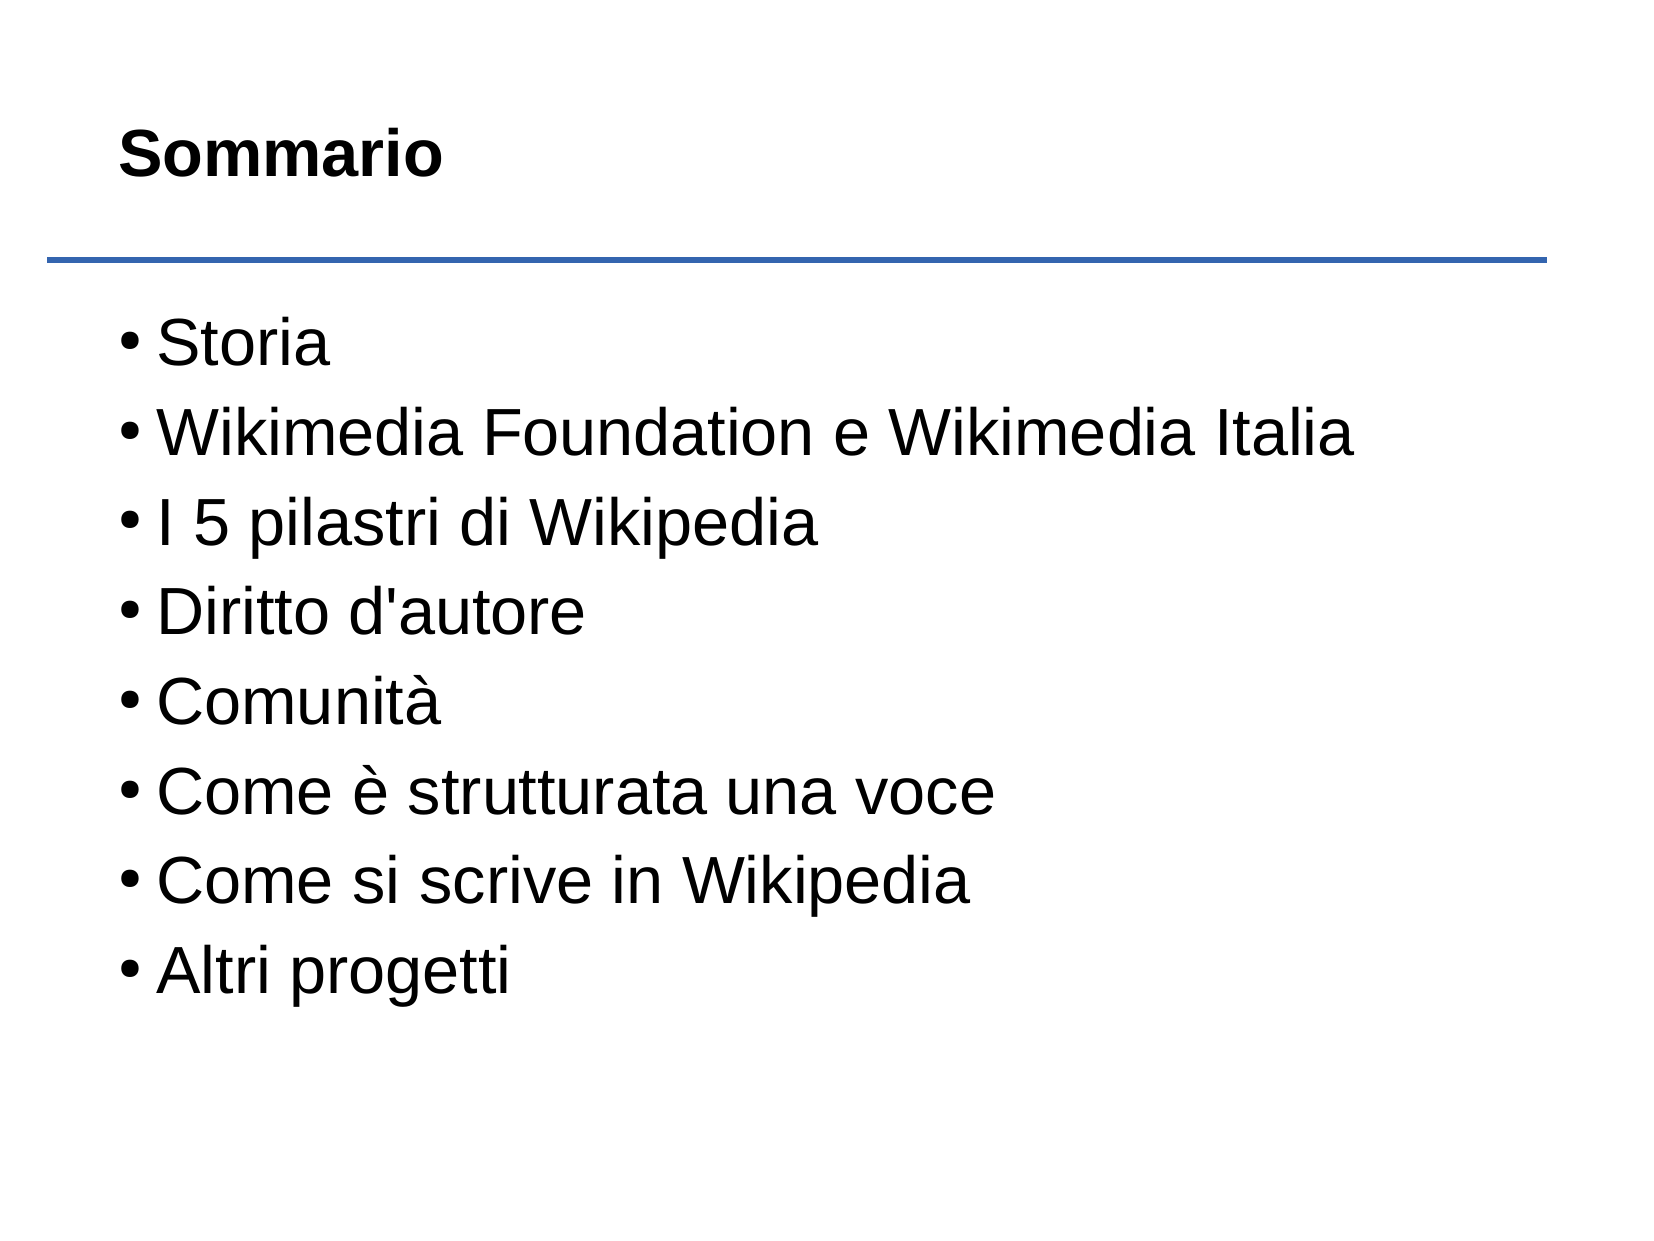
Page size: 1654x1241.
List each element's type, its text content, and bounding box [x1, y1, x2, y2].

title Sommario [118, 49, 1571, 257]
subtitle Storia Wikimedia Foundation e Wikimedia Italia I 5 pilastri di Wikipedia Diritto d'autore Comunità Come è strutturata una voce Come si scrive in Wikipedia Altri progetti [118, 290, 1571, 1170]
